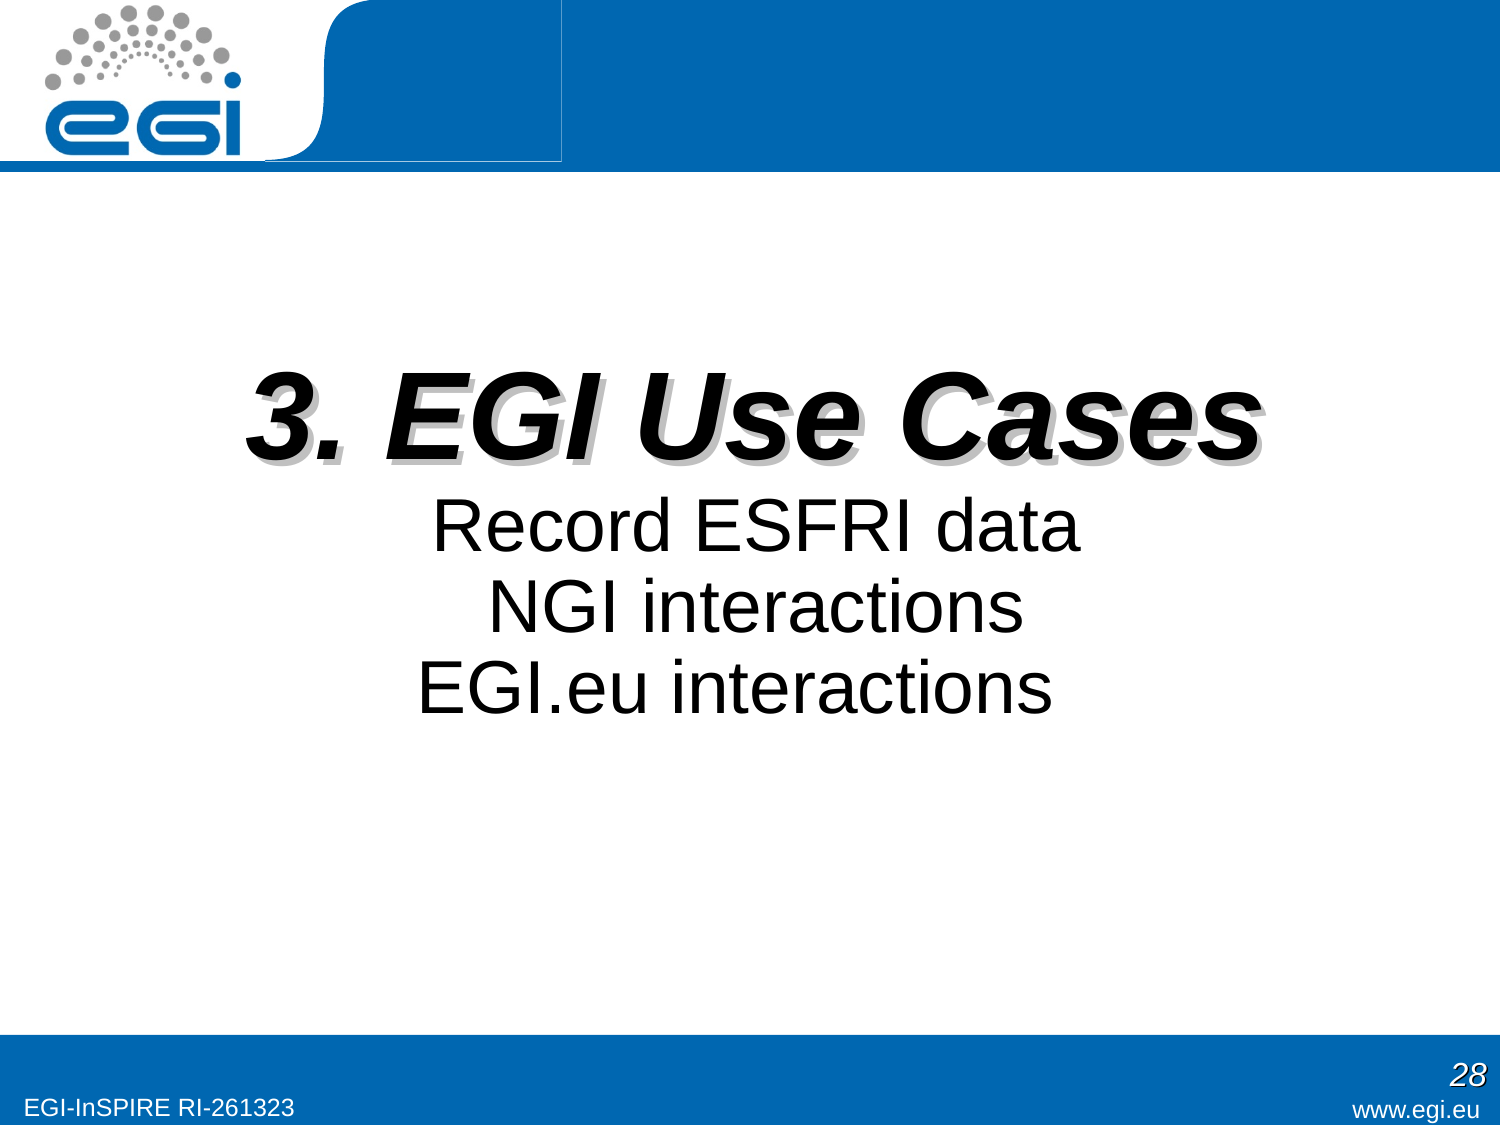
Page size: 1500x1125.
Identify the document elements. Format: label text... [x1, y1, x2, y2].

picture [0, 0, 265, 161]
title 3. EGI Use Cases Record ESFRI data NGI interactions EGI.eu interactions [9, 344, 1500, 738]
